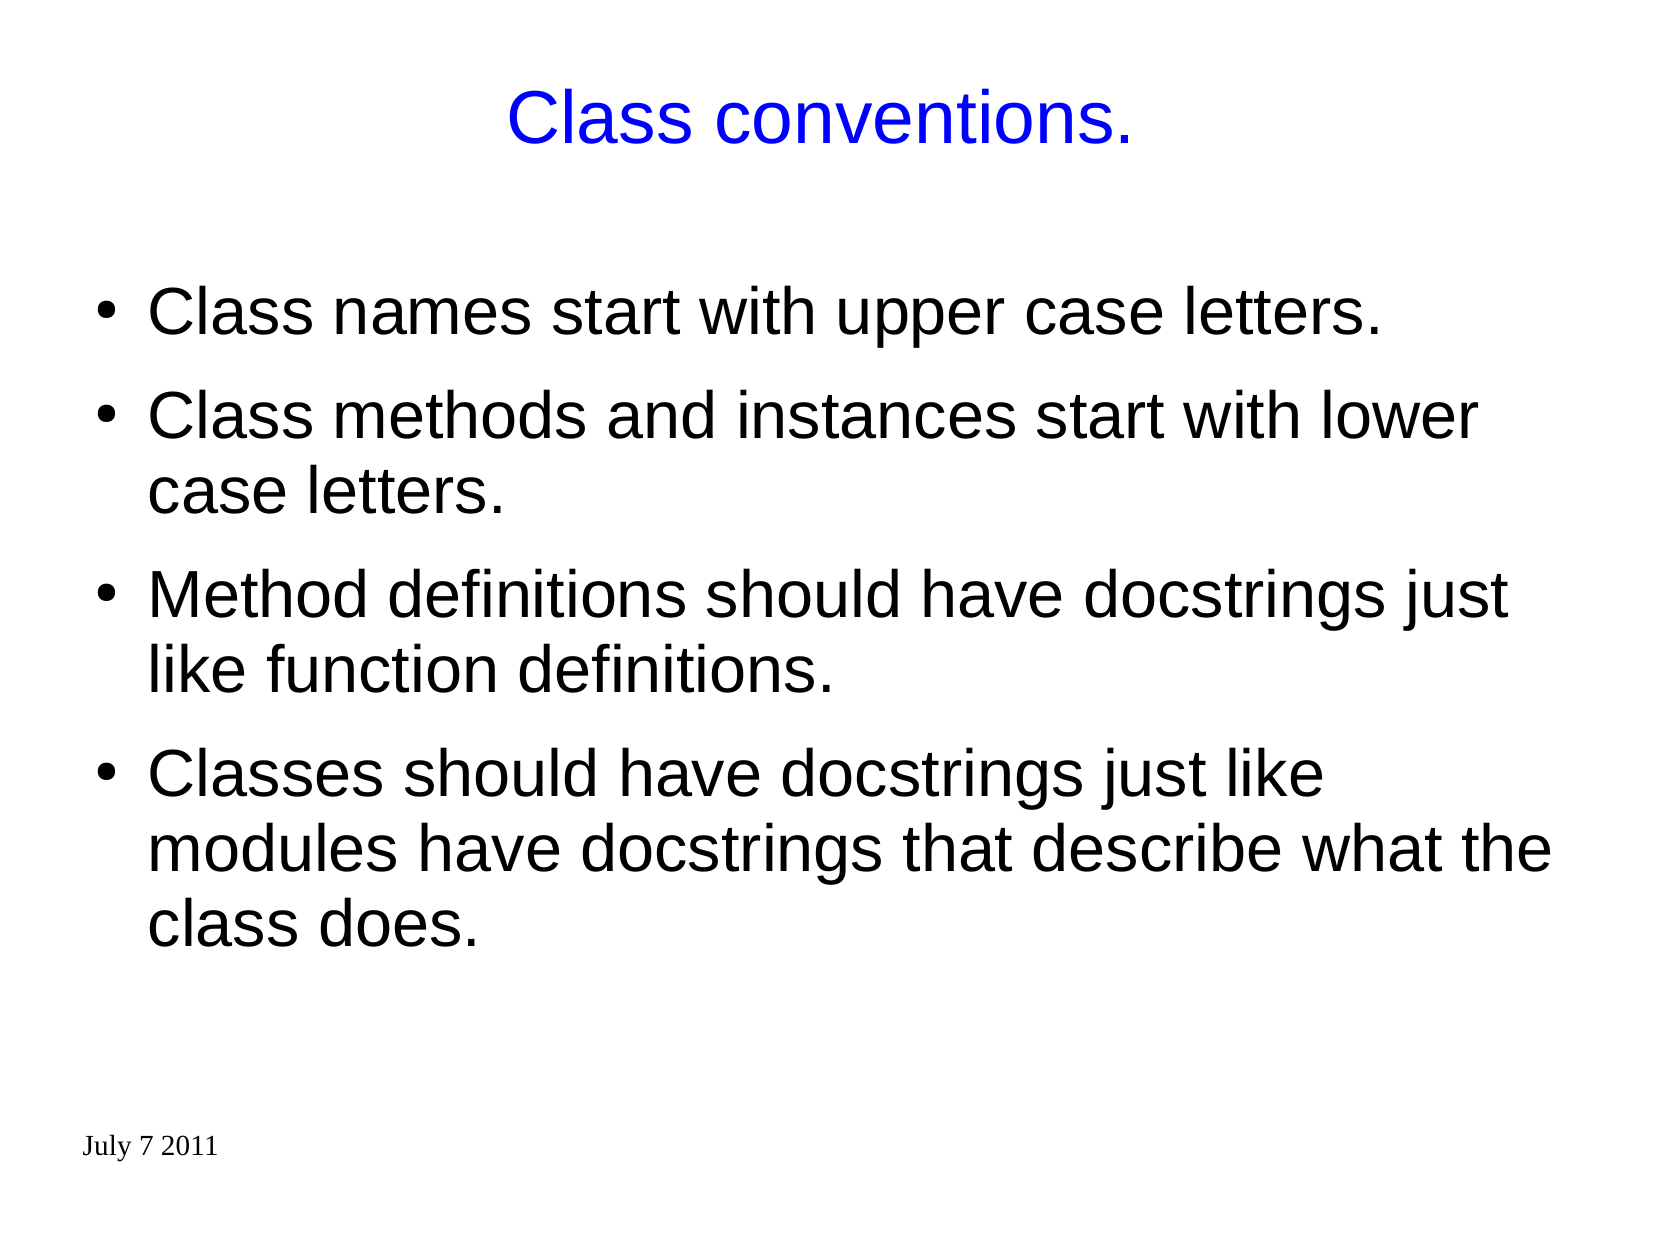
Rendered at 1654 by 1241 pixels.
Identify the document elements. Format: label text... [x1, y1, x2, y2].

title Class conventions. [76, 58, 1565, 178]
list Class names start with upper case letters. Class methods and instances start with lower case letters. Method definitions should have docstrings just like function definitions. Classes should have docstrings just like modules have docstrings that describe what the class does. [76, 274, 1565, 1093]
